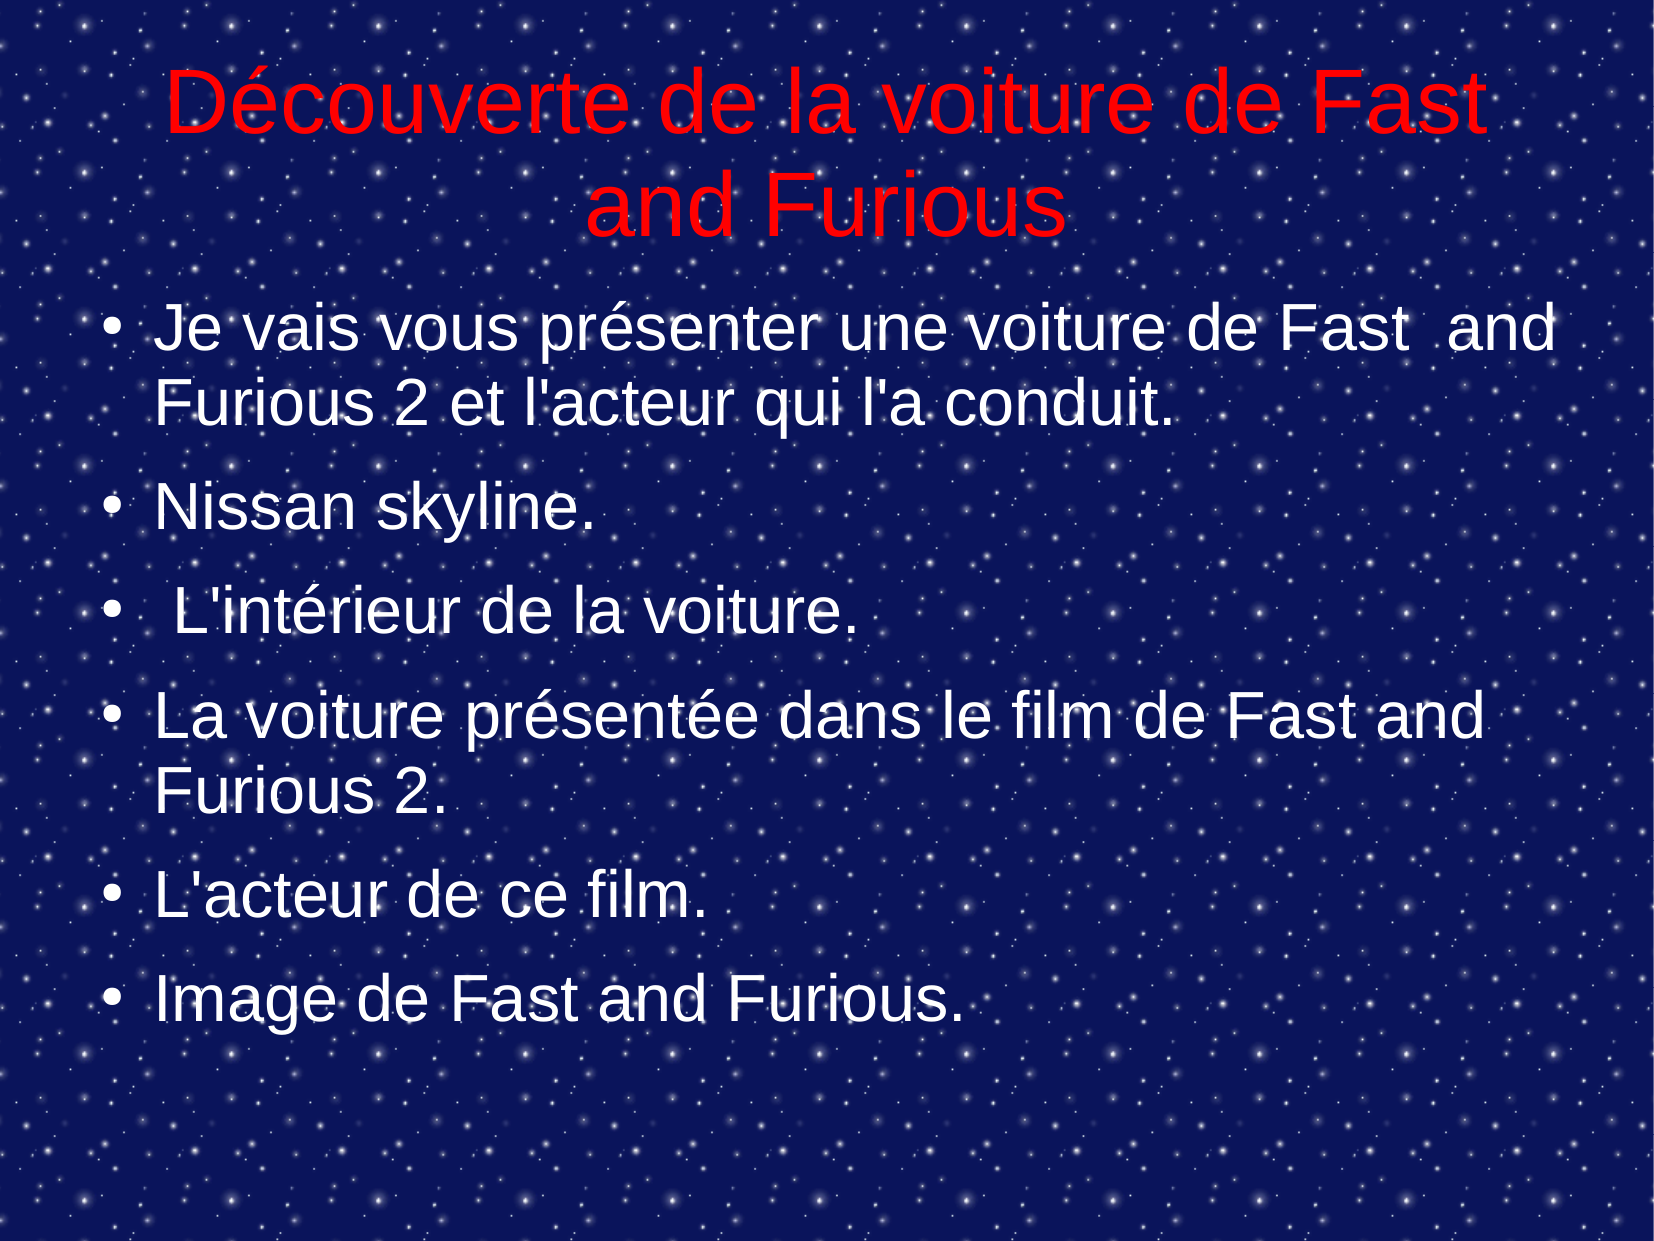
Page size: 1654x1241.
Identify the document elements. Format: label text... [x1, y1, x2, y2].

title Découverte de la voiture de Fast and Furious [82, 49, 1571, 257]
list Je vais vous présenter une voiture de Fast and Furious 2 et l'acteur qui l'a conduit. Nissan skyline. L'intérieur de la voiture. La voiture présentée dans le film de Fast and Furious 2. L'acteur de ce film. Image de Fast and Furious. [82, 290, 1571, 1094]
picture [0, 0, 1654, 1241]
